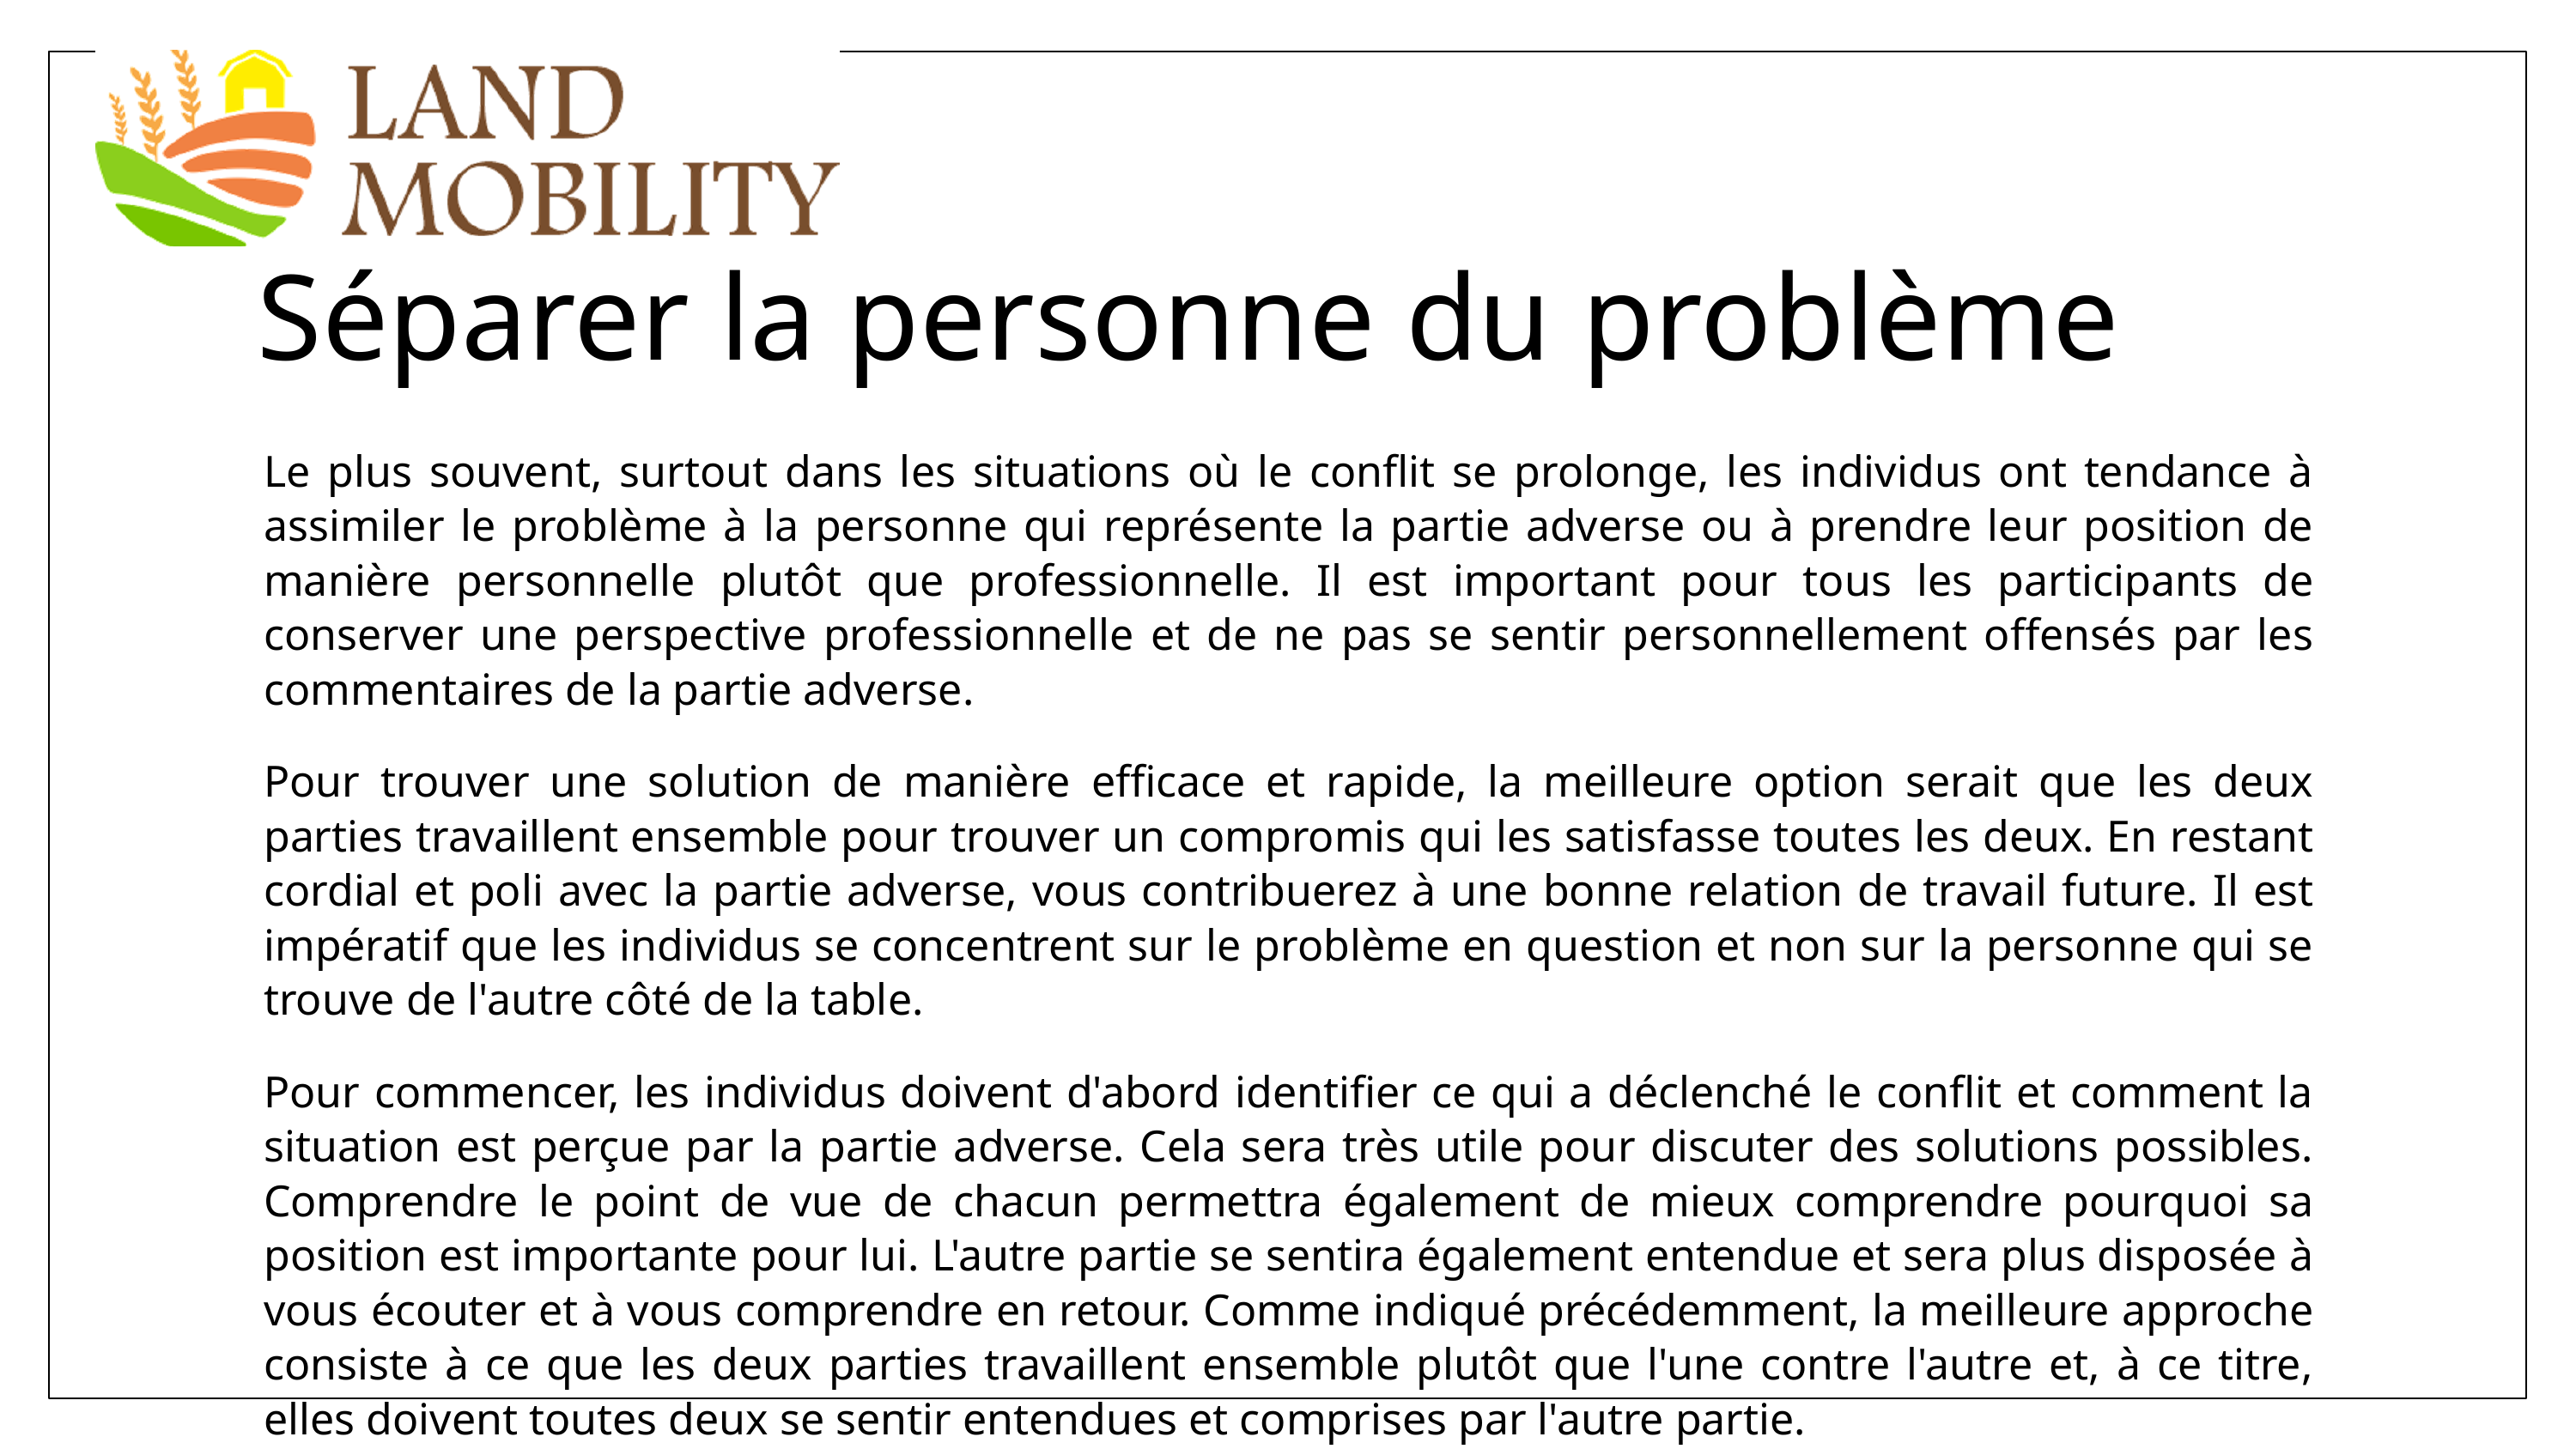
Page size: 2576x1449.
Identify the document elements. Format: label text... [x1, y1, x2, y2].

title Séparer la personne du problème [245, 252, 2331, 408]
list Le plus souvent, surtout dans les situations où le conflit se prolonge, les individus ont tendance à assimiler le problème à la personne qui représente la partie adverse ou à prendre leur position de manière personnelle plutôt que professionnelle. Il est important pour tous les participants de conserver une perspective professionnelle et de ne pas se sentir personnellement offensés par les commentaires de la partie adverse. Pour trouver une solution de manière efficace et rapide, la meilleure option serait que les deux parties travaillent ensemble pour trouver un compromis qui les satisfasse toutes les deux. En restant cordial et poli avec la partie adverse, vous contribuerez à une bonne relation de travail future. Il est impératif que les individus se concentrent sur le problème en question et non sur la personne qui se trouve de l'autre côté de la table. Pour commencer, les individus doivent d'abord identifier ce qui a déclenché le conflit et comment la situation est perçue par la partie adverse. Cela sera très utile pour discuter des solutions possibles. Comprendre le point de vue de chacun permettra également de mieux comprendre pourquoi sa position est importante pour lui. L'autre partie se sentira également entendue et sera plus disposée à vous écouter et à vous comprendre en retour. Comme indiqué précédemment, la meilleure approche consiste à ce que les deux parties travaillent ensemble plutôt que l'une contre l'autre et, à ce titre, elles doivent toutes deux se sentir entendues et comprises par l'autre partie. [241, 434, 2328, 1288]
picture [95, 50, 840, 246]
